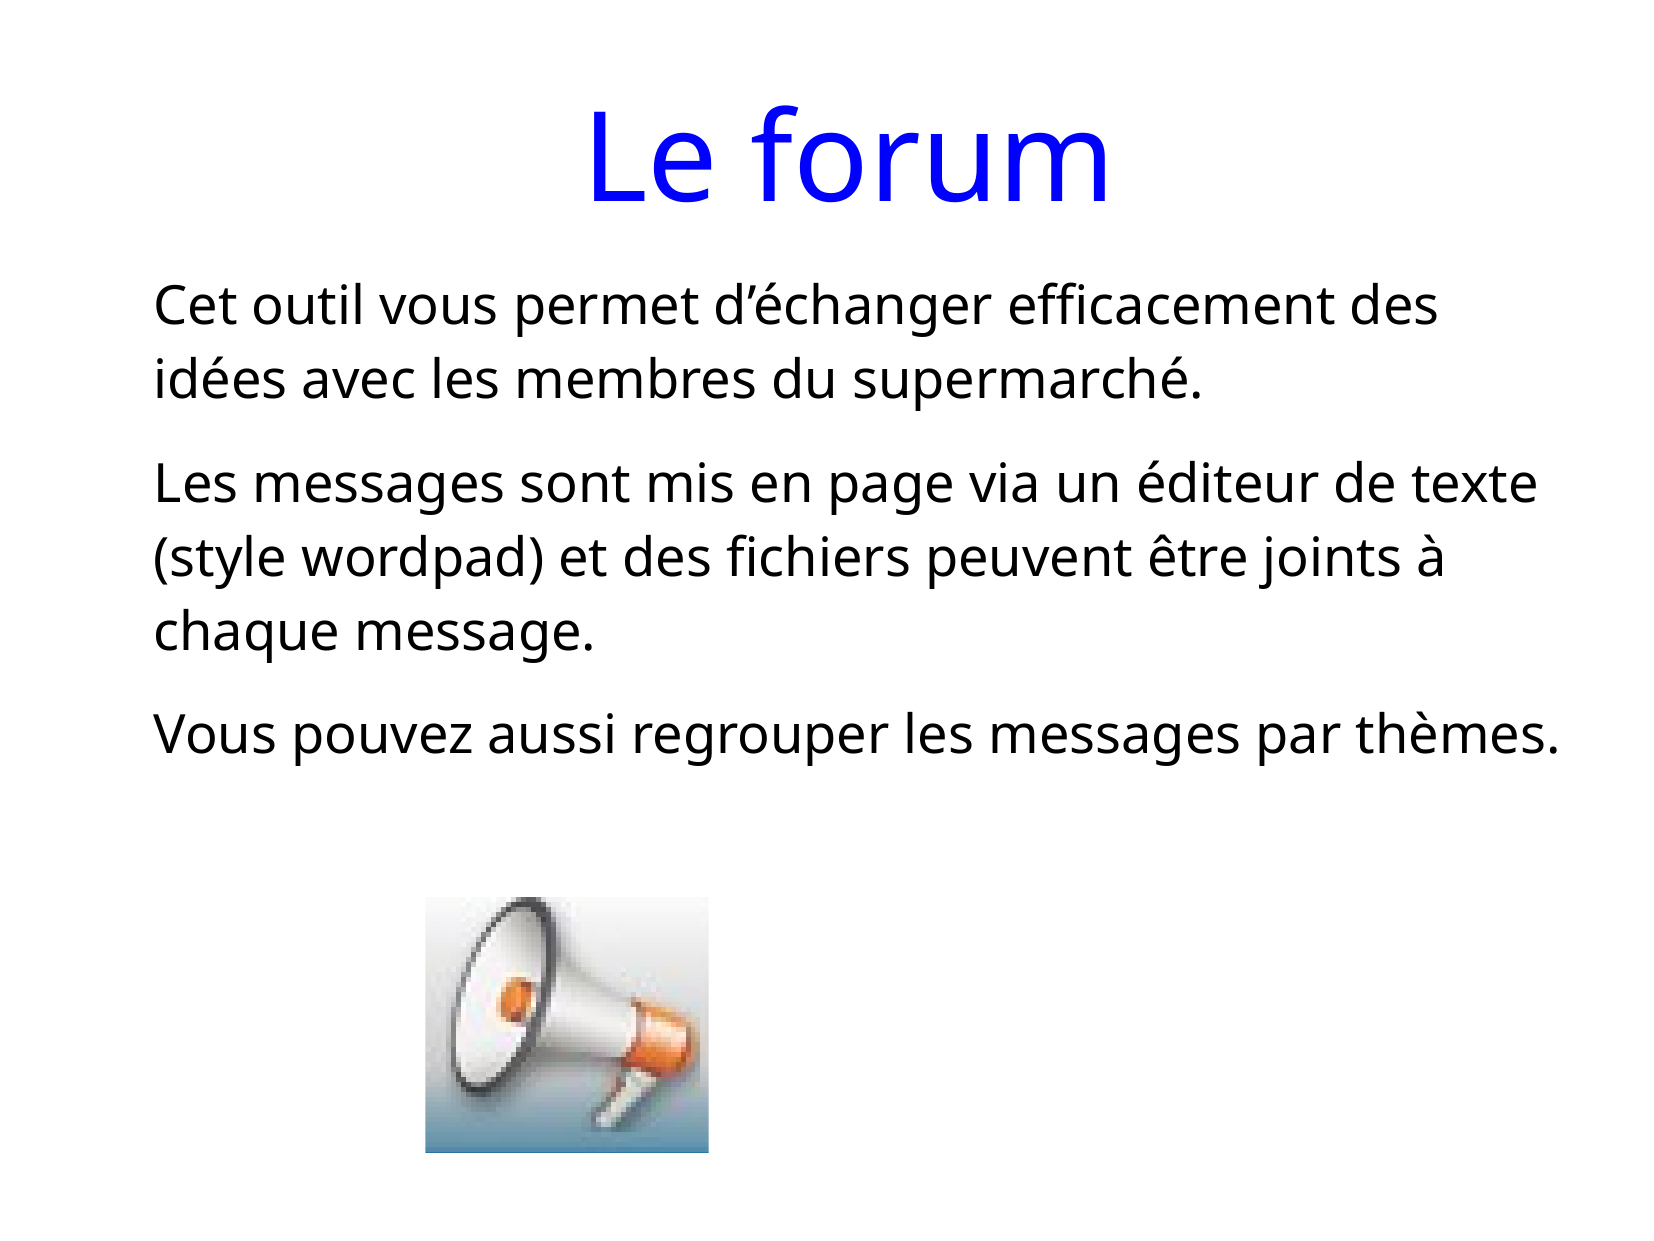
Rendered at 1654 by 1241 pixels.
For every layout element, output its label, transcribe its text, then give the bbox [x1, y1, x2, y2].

list Cet outil vous permet d’échanger efficacement des idées avec les membres du supermarché. Les messages sont mis en page via un éditeur de texte (style wordpad) et des fichiers peuvent être joints à chaque message. Vous pouvez aussi regrouper les messages par thèmes. [82, 266, 1571, 986]
title Le forum [82, 49, 1571, 257]
picture [425, 897, 709, 1153]
